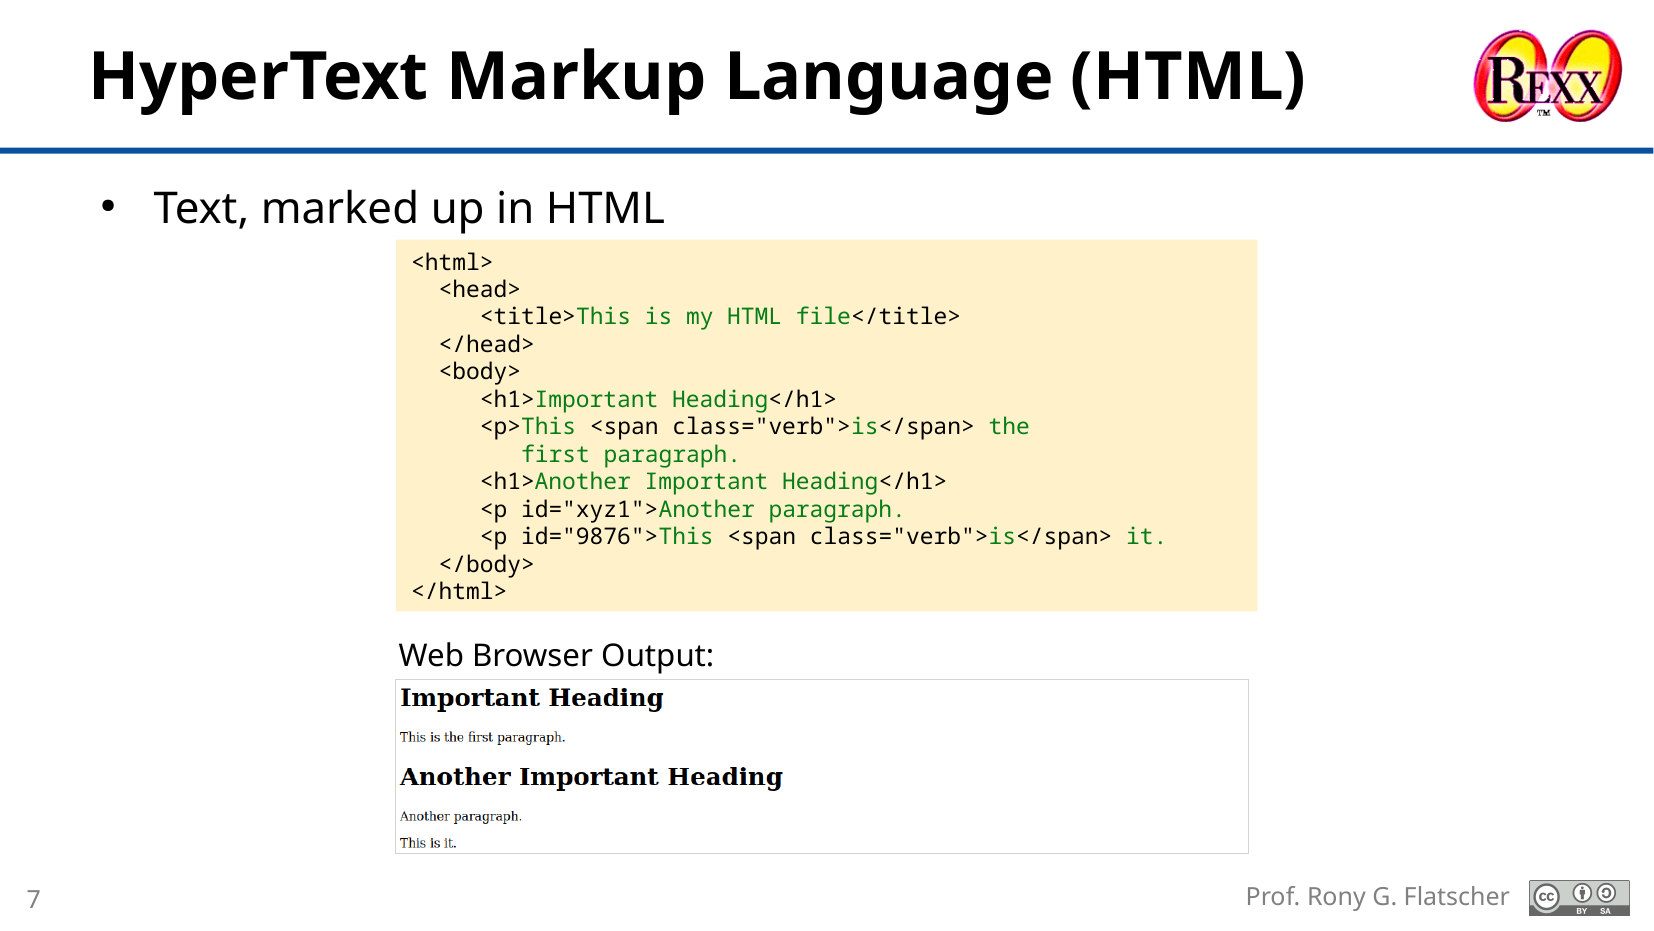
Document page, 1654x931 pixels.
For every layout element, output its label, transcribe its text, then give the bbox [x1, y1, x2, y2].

text_box <html> <head> <title>This is my HTML file</title> </head> <body> <h1>Important Heading</h1> <p>This <span class="verb">is</span> the first paragraph. <h1>Another Important Heading</h1> <p id="xyz1">Another paragraph. <p id="9876">This <span class="verb">is</span> it. </body> </html> [396, 239, 1258, 612]
picture [395, 679, 1249, 854]
text_box Web Browser Output: [383, 626, 1564, 682]
list Text, marked up in HTML [82, 177, 1571, 857]
title HyperText Markup Language (HTML) [29, 0, 1654, 148]
